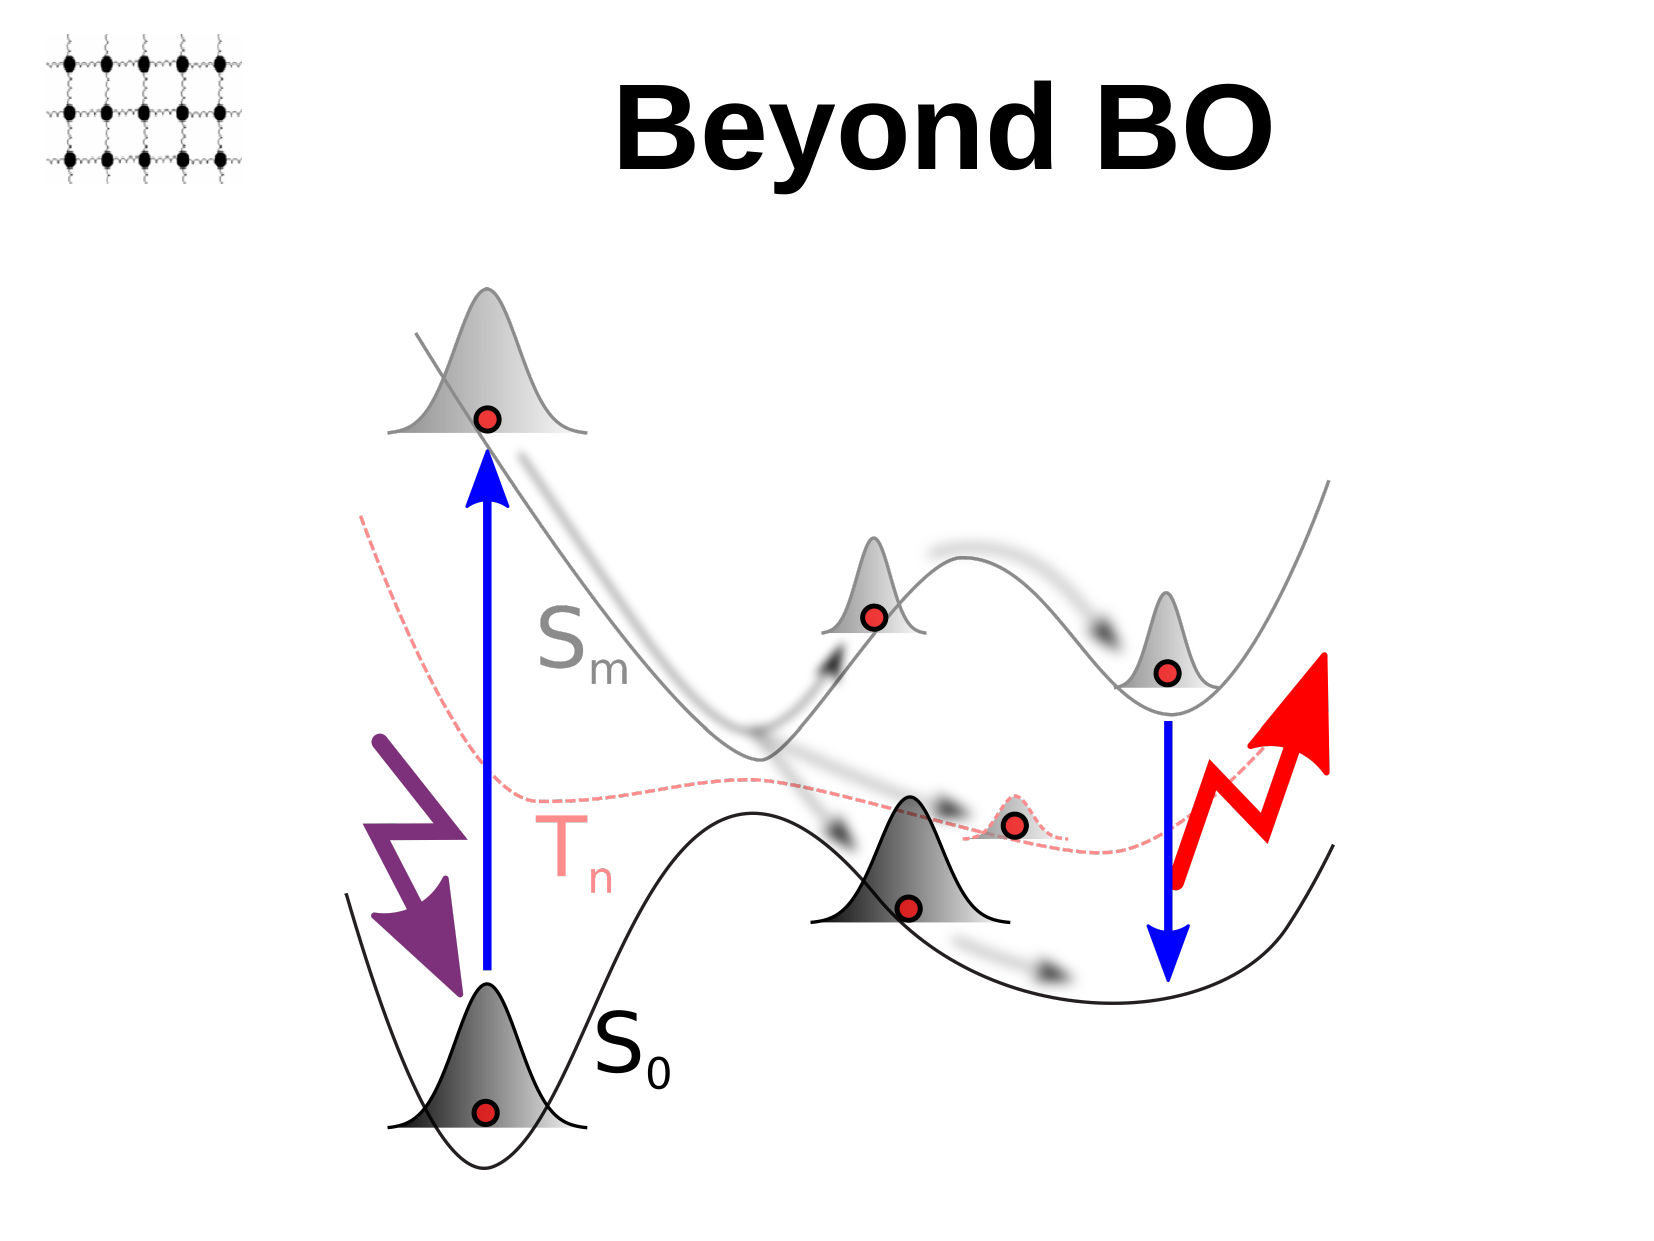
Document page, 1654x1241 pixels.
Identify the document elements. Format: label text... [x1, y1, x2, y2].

picture [11, 12, 245, 189]
title Beyond BO [200, 23, 1654, 231]
picture [344, 287, 1335, 1170]
